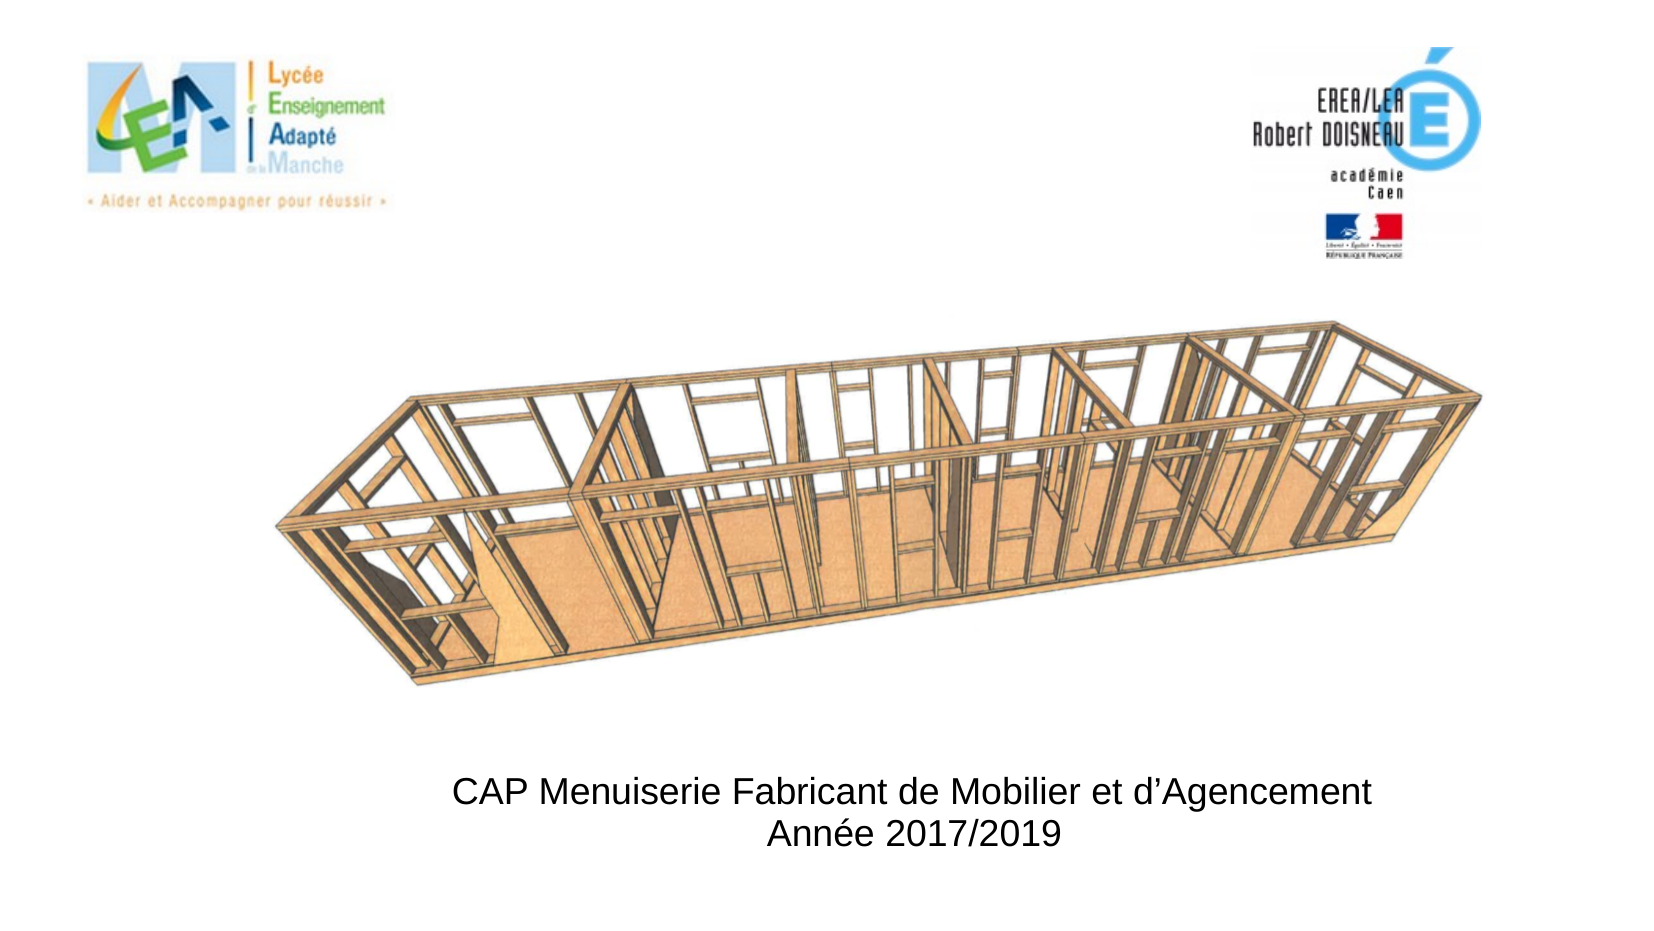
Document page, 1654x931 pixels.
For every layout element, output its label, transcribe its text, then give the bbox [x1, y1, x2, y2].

picture [1251, 47, 1481, 259]
picture [82, 54, 396, 213]
picture [259, 312, 1489, 697]
text_box CAP Menuiserie Fabricant de Mobilier et d’Agencement Année 2017/2019 [437, 763, 1388, 863]
